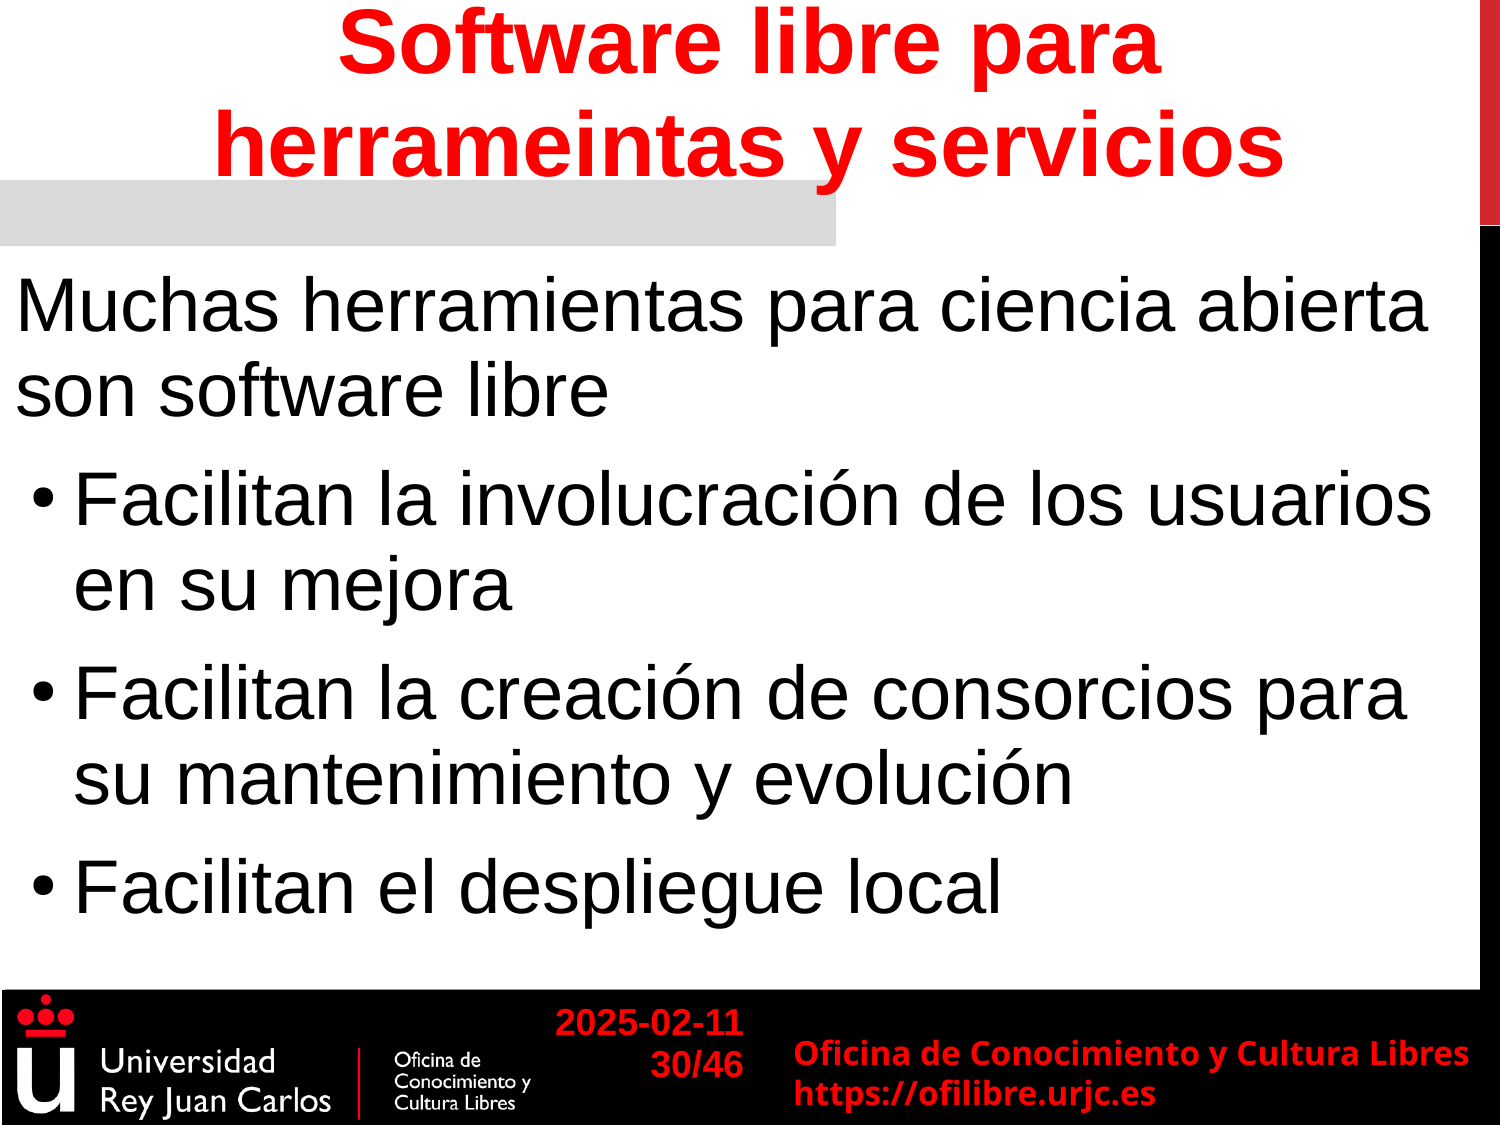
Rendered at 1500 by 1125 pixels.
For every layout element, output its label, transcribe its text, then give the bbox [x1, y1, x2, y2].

title Software libre para herrameintas y servicios [75, 0, 1425, 197]
picture [17, 994, 531, 1120]
list Muchas herramientas para ciencia abierta son software libre Facilitan la involucración de los usuarios en su mejora Facilitan la creación de consorcios para su mantenimiento y evolución Facilitan el despliegue local [15, 263, 1486, 931]
